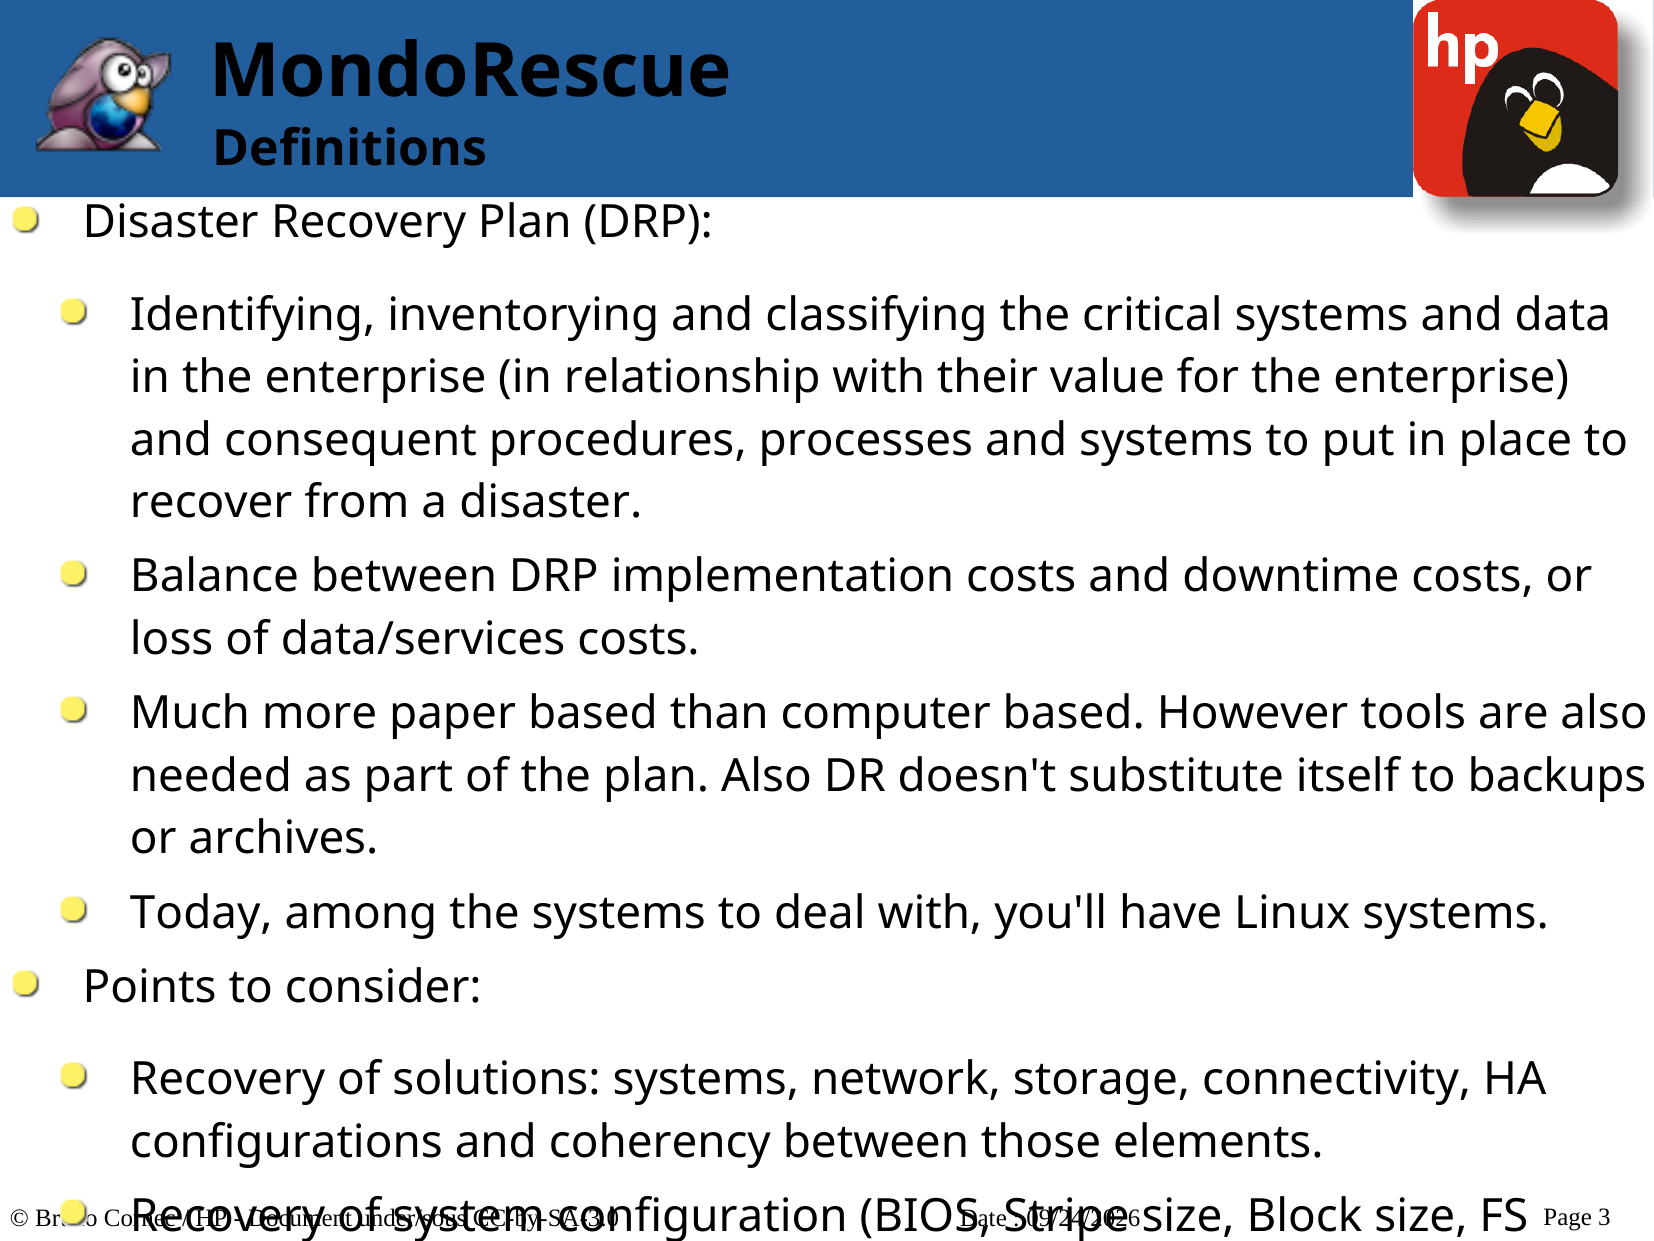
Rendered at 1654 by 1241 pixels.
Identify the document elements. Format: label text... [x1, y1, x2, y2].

picture [59, 1223, 90, 1229]
picture [1413, 0, 1654, 188]
picture [0, 0, 211, 188]
list Disaster Recovery Plan (DRP): Identifying, inventorying and classifying the critical systems and data in the enterprise (in relationship with their value for the enterprise) and consequent procedures, processes and systems to put in place to recover from a disaster. Balance between DRP implementation costs and downtime costs, or loss of data/services costs. Much more paper based than computer based. However tools are also needed as part of the plan. Also DR doesn't substitute itself to backups or archives. Today, among the systems to deal with, you'll have Linux systems. Points to consider: Recovery of solutions: systems, network, storage, connectivity, HA configurations and coherency between those elements. Recovery of system configuration (BIOS, Stripe size, Block size, FS layout and options, Boot loader, OS data, users and application data, ...) and coherency between those elements. [0, 188, 1654, 1223]
title Definitions [212, 44, 1202, 188]
